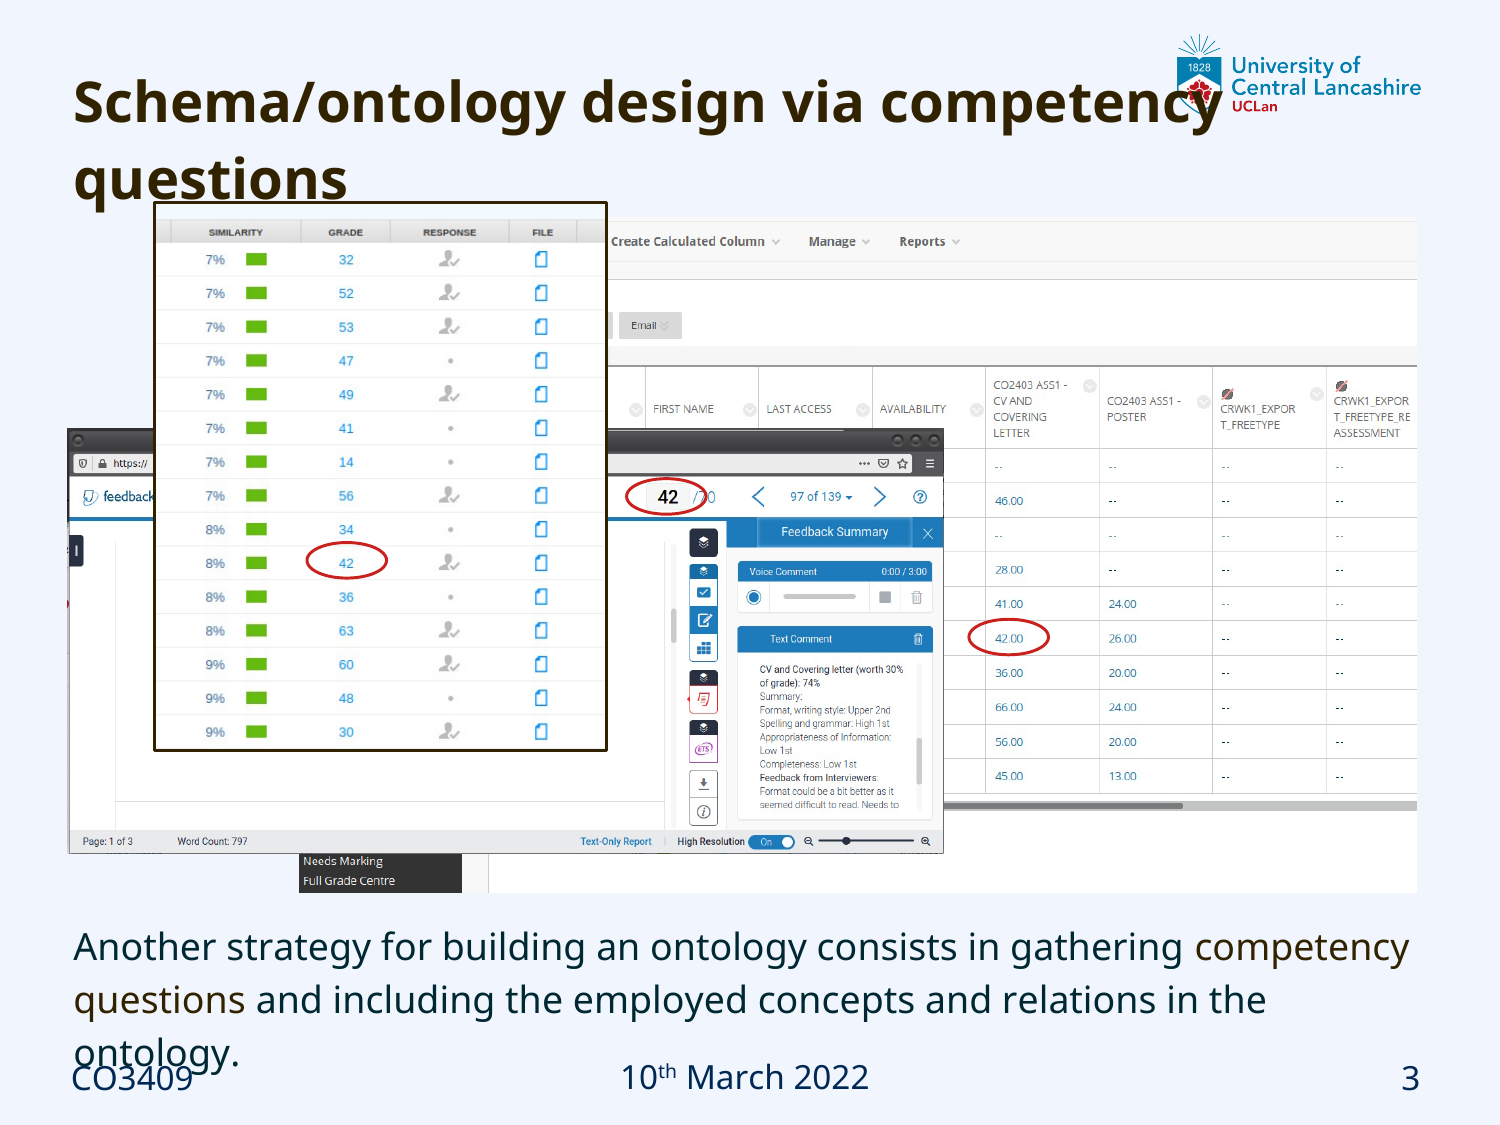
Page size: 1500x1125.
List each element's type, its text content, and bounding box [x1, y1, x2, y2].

picture [155, 204, 606, 750]
picture [67, 217, 1417, 893]
title Schema/ontology design via competency questions [58, 93, 1475, 186]
picture [1177, 34, 1421, 93]
text_box Another strategy for building an ontology consists in gathering competency questions and including the employed concepts and relations in the ontology. [58, 908, 1434, 1029]
